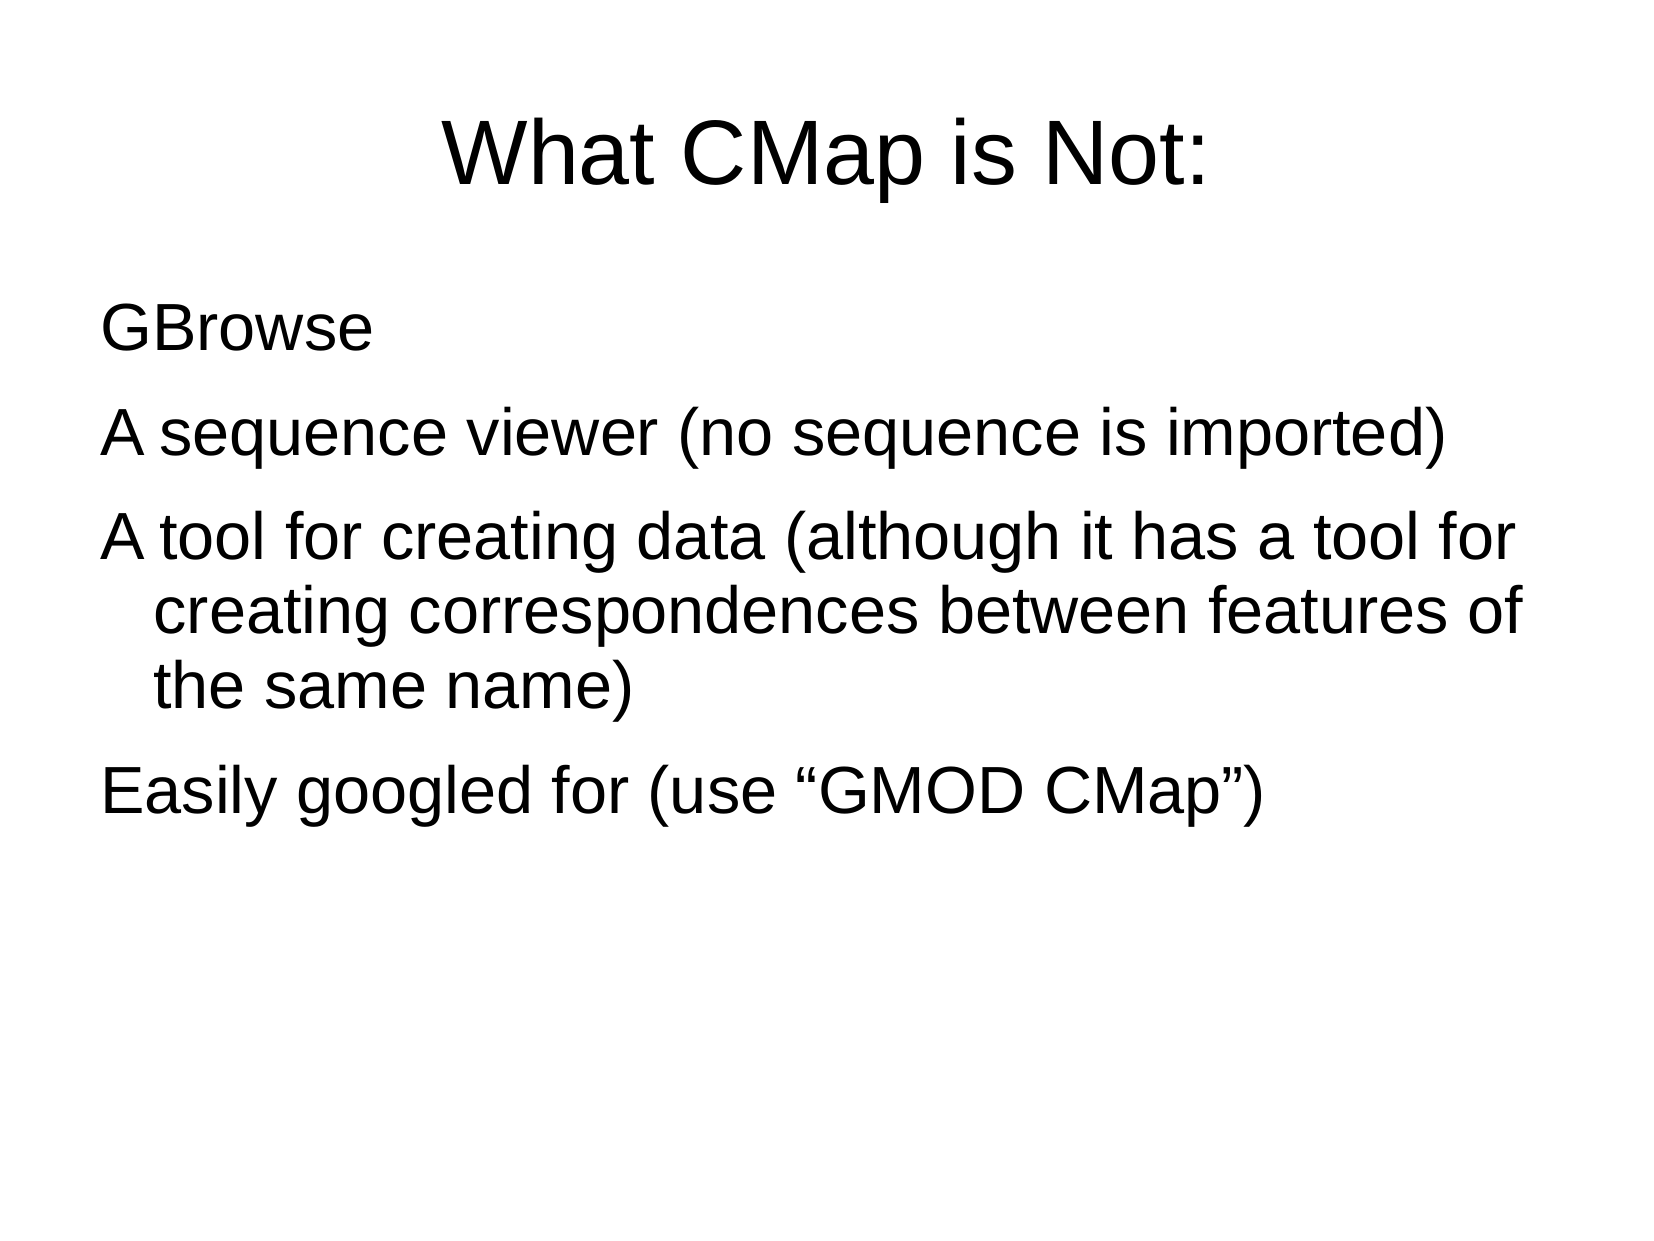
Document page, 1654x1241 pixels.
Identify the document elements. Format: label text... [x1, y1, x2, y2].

title What CMap is Not: [82, 49, 1571, 257]
list GBrowse A sequence viewer (no sequence is imported) A tool for creating data (although it has a tool for creating correspondences between features of the same name) Easily googled for (use “GMOD CMap”) [82, 290, 1571, 1094]
